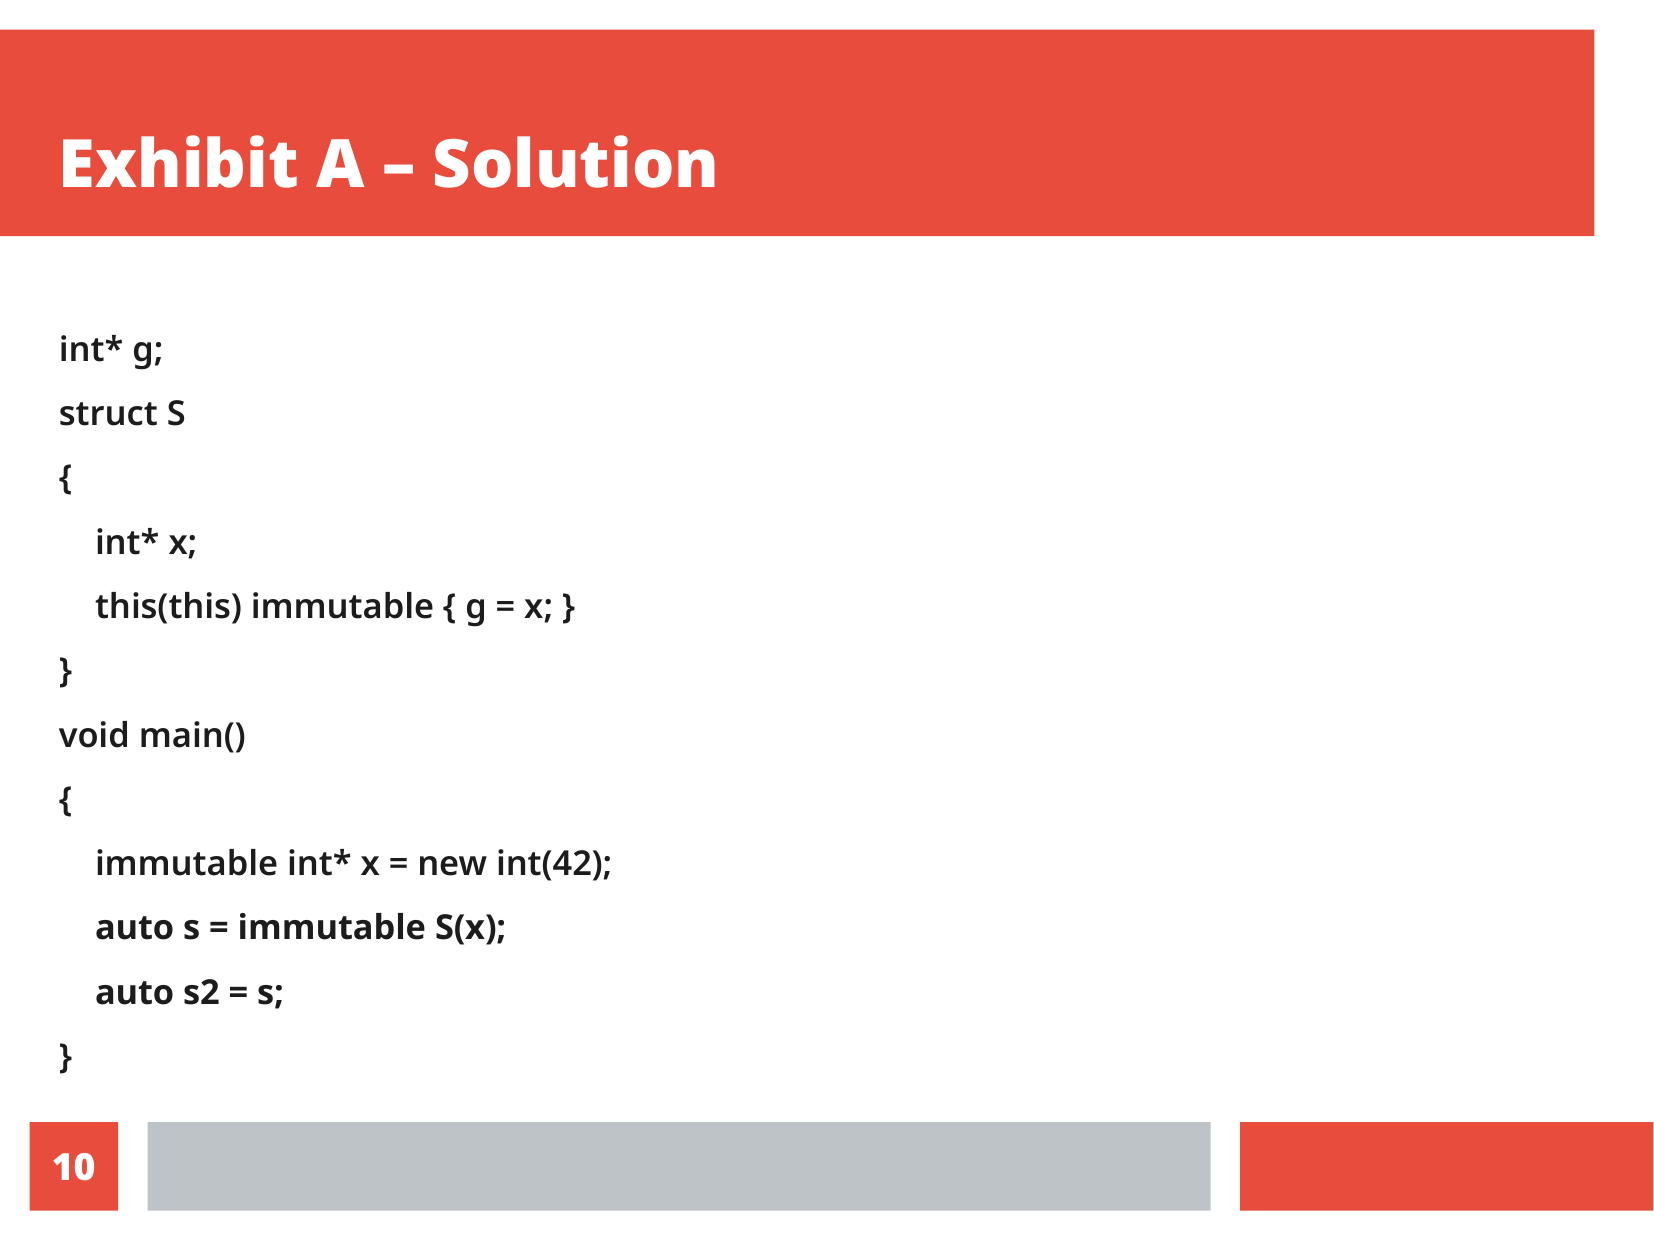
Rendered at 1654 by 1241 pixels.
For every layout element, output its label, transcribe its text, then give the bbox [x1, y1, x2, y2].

title Exhibit A – Solution [59, 59, 1595, 207]
list int* g; struct S { int* x; this(this) immutable { g = x; } } void main() { immutable int* x = new int(42); auto s = immutable S(x); auto s2 = s; } [59, 324, 1565, 1093]
